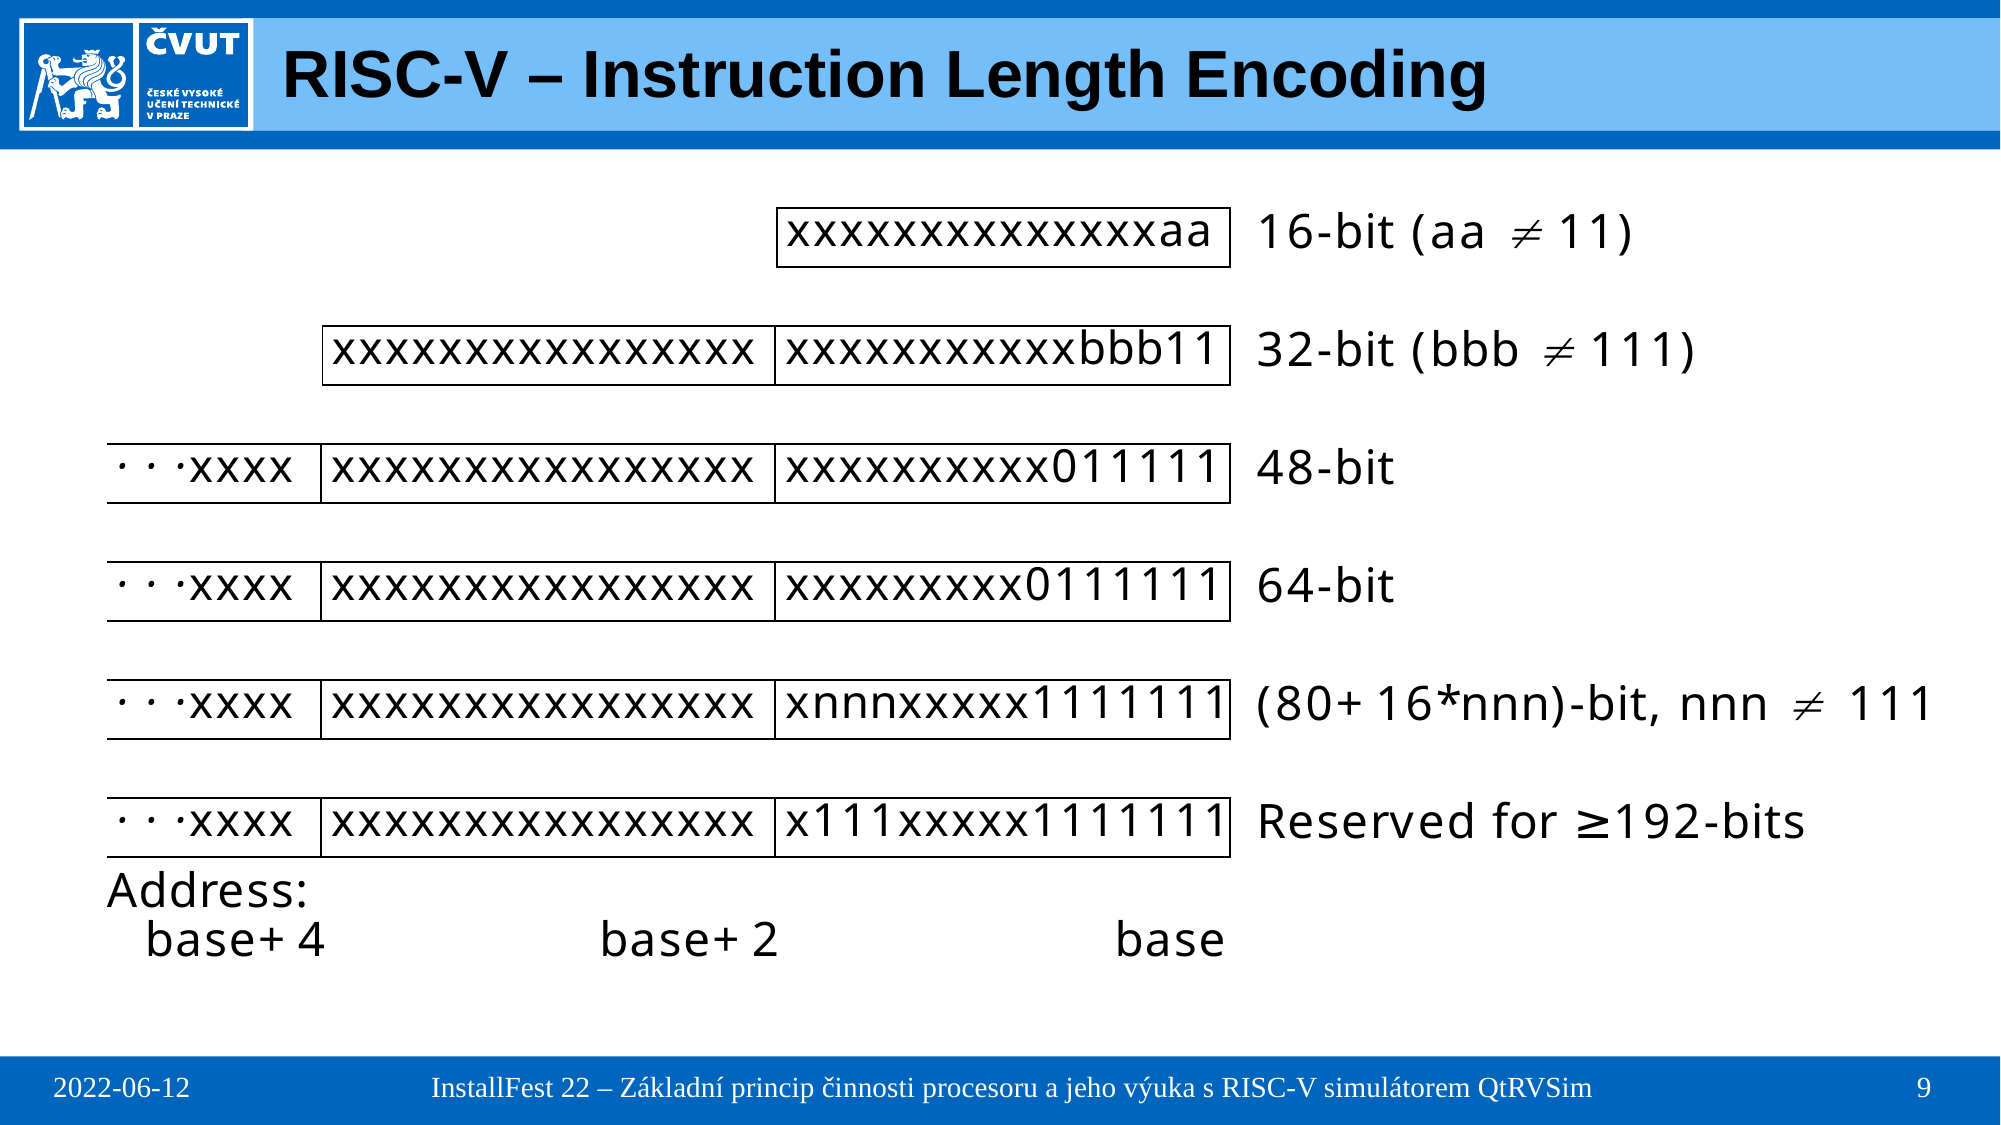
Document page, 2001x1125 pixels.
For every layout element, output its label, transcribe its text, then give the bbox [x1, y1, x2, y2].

chart [73, 187, 1941, 983]
title RISC-V – Instruction Length Encoding [253, 18, 2001, 131]
